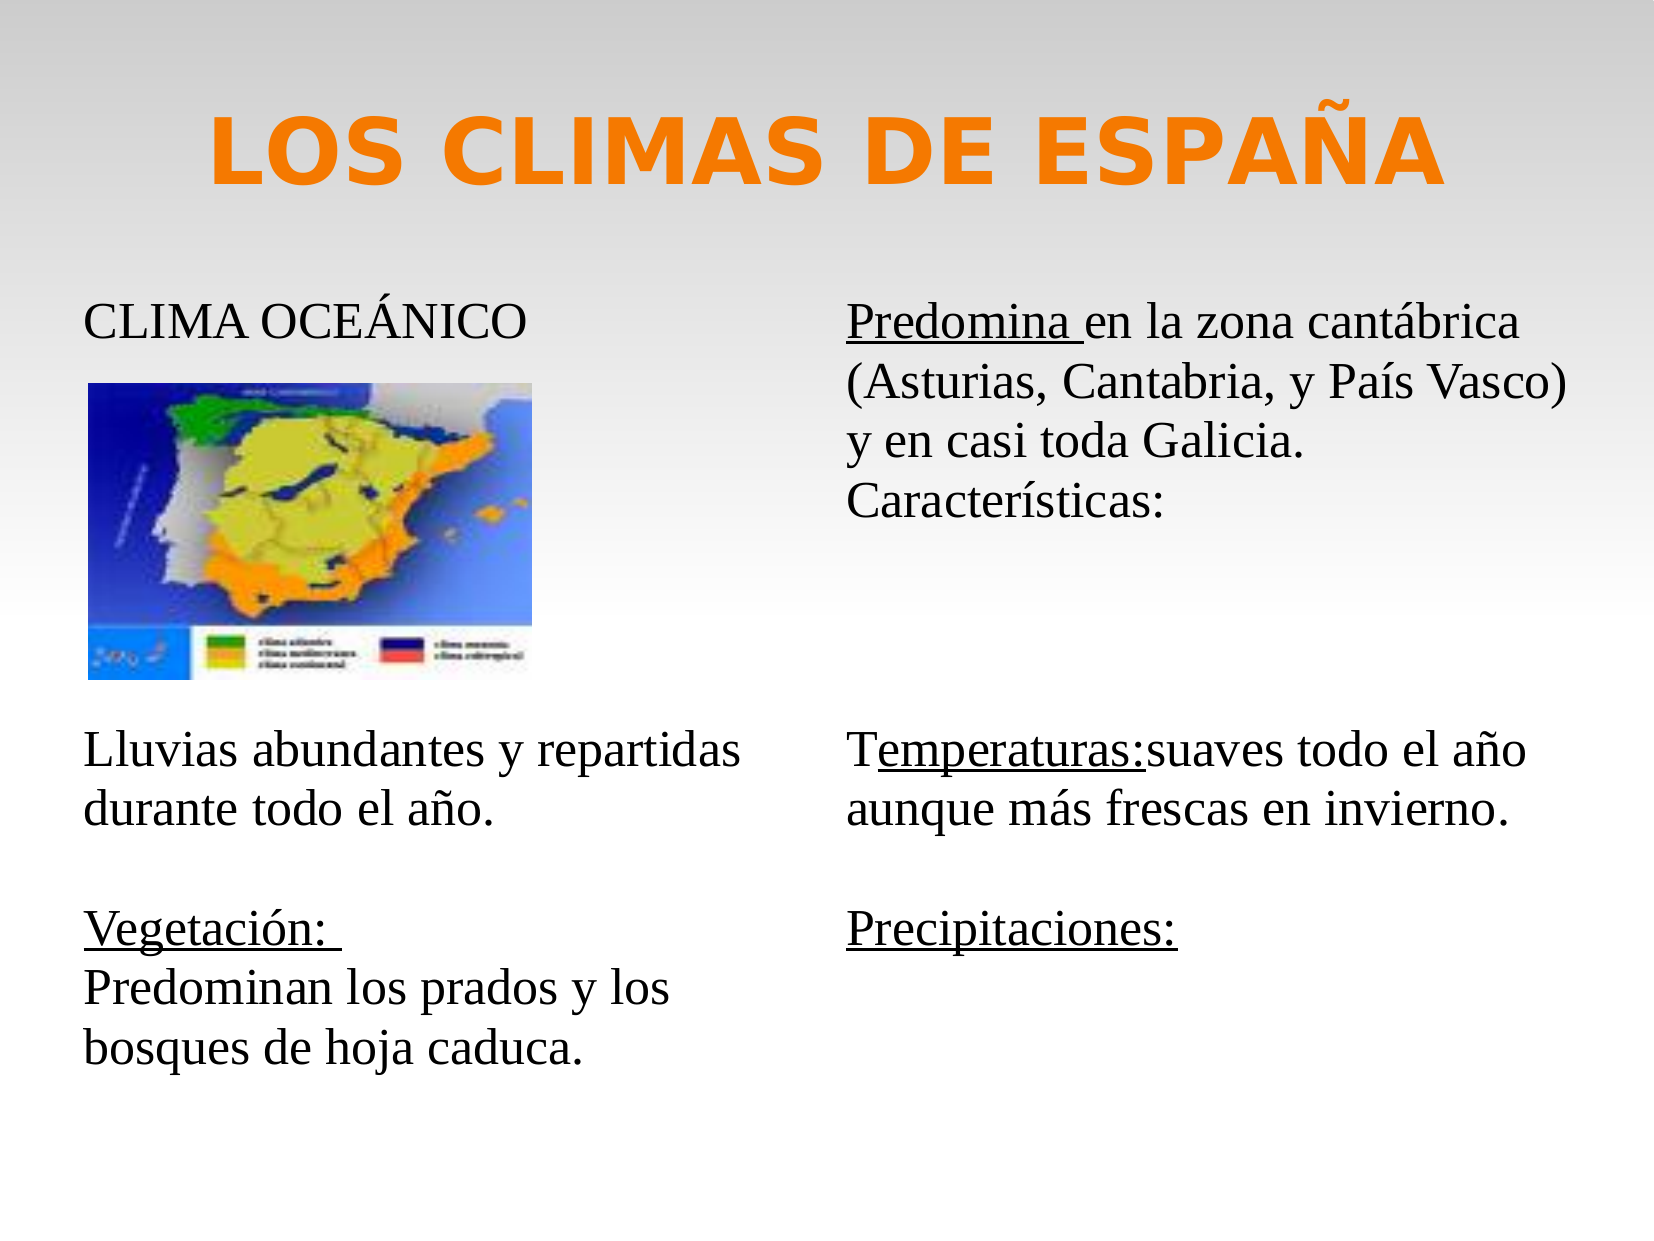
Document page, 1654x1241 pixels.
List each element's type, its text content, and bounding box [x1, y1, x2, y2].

chart [82, 290, 809, 681]
title LOS CLIMAS DE ESPAÑA [82, 49, 1571, 257]
chart [845, 717, 1572, 1109]
chart [82, 717, 809, 1109]
chart [845, 290, 1572, 681]
picture [88, 383, 532, 680]
